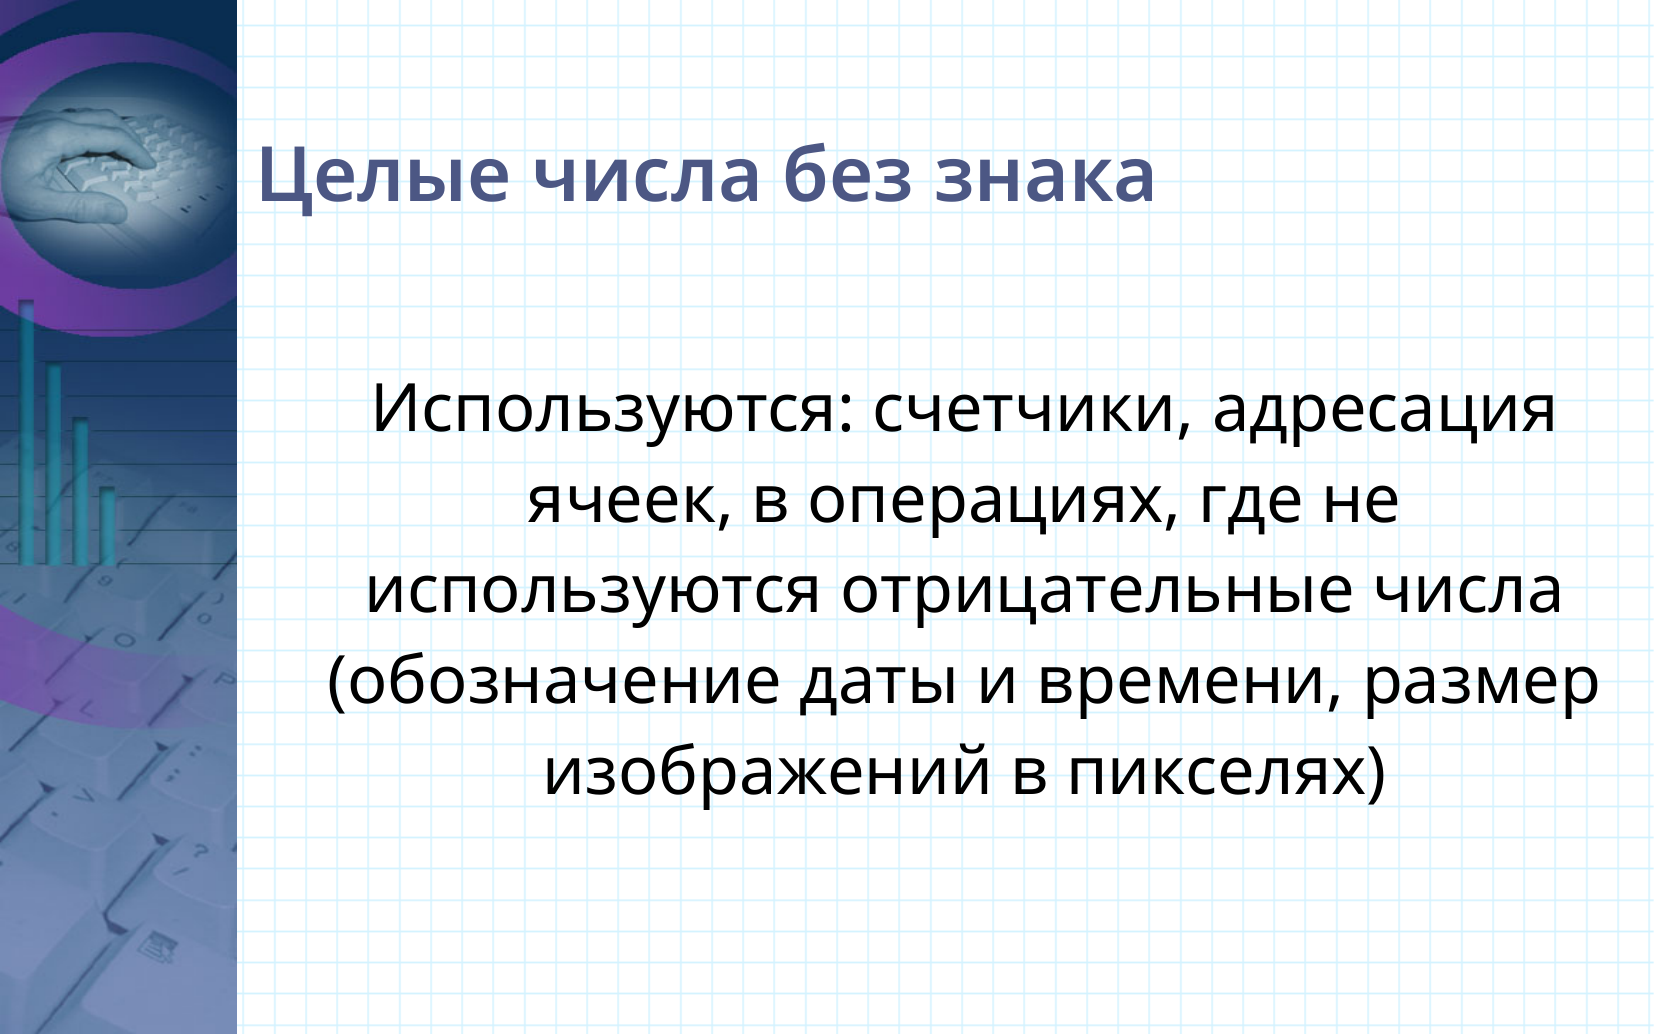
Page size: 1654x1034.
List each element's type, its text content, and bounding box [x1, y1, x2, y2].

picture [0, 0, 1654, 1034]
subtitle Используются: счетчики, адресация ячеек, в операциях, где не используются отрицательные числа (обозначение даты и времени, размер изображений в пикселях) [254, 287, 1640, 887]
title Целые числа без знака [254, 85, 1640, 259]
